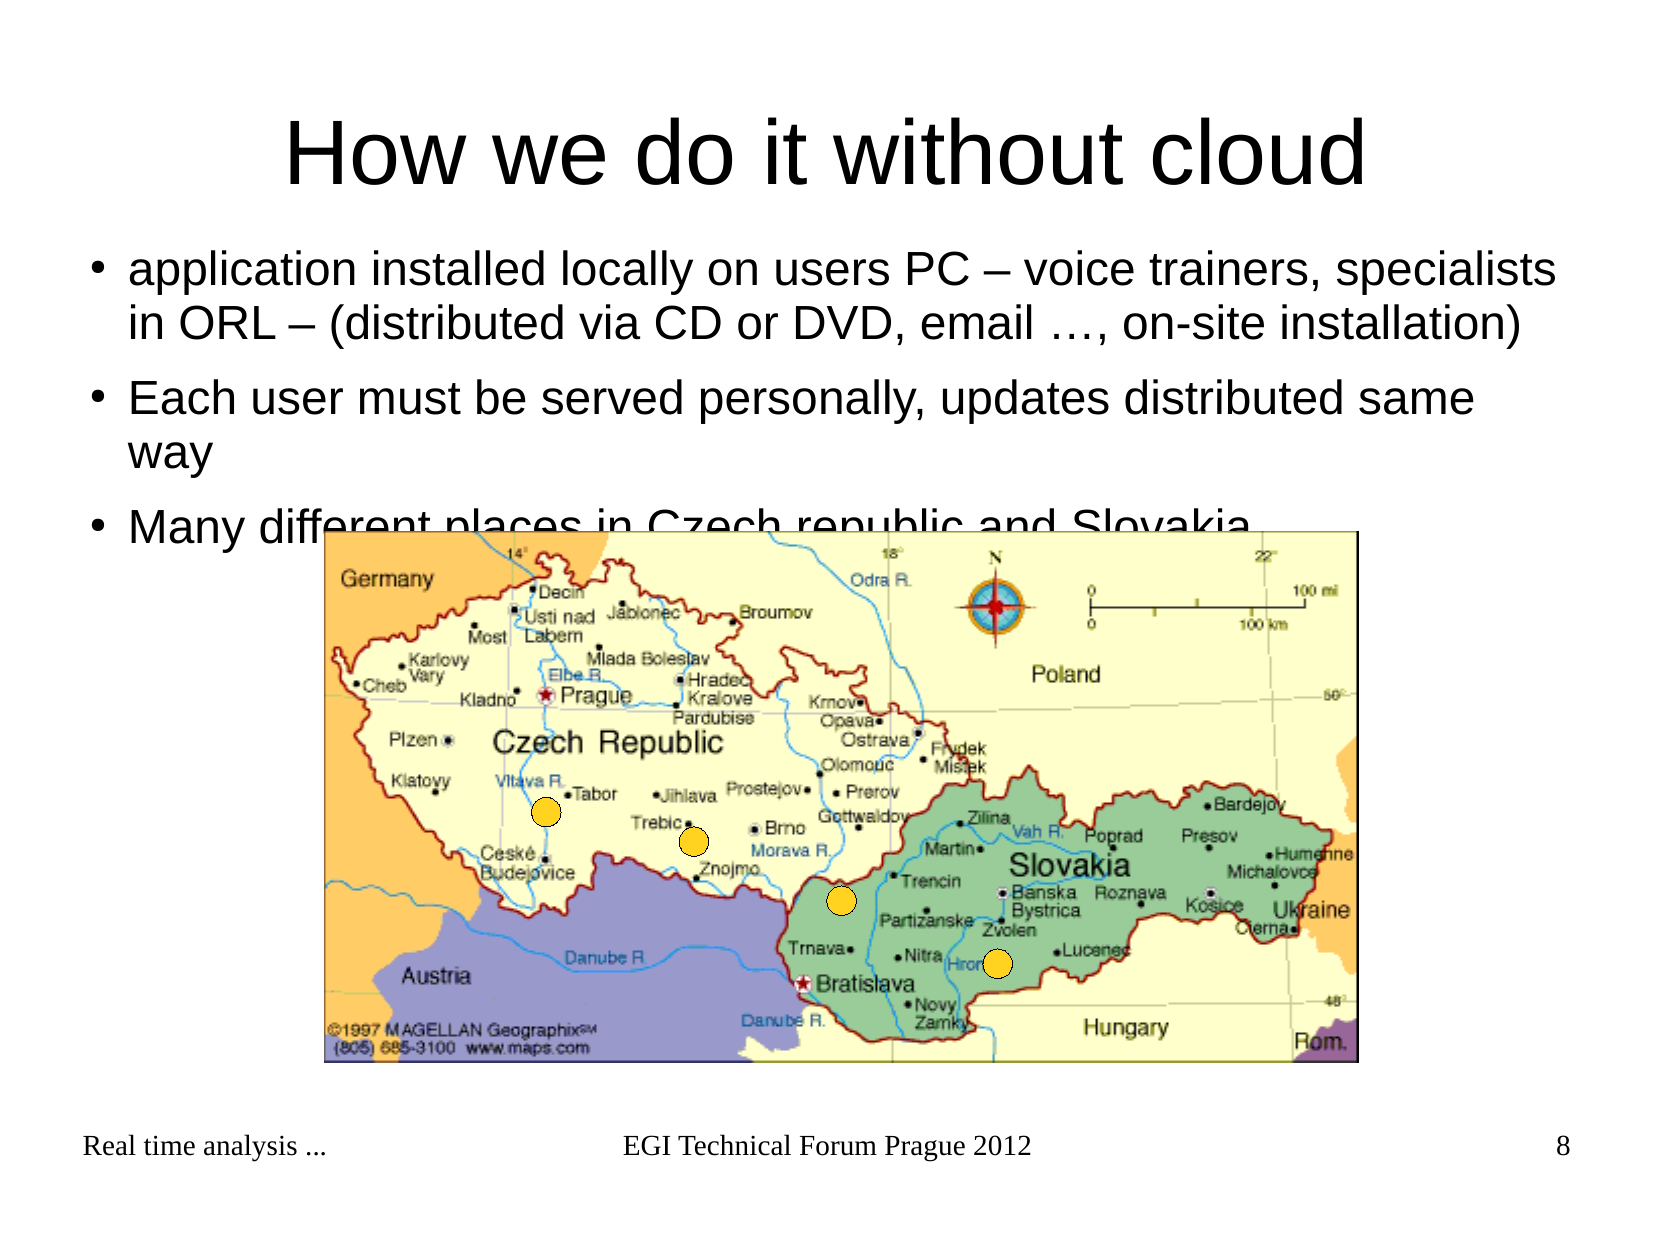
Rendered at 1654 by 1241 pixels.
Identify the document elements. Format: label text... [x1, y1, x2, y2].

picture [324, 531, 1359, 1063]
title How we do it without cloud [82, 49, 1571, 257]
list application installed locally on users PC – voice trainers, specialists in ORL – (distributed via CD or DVD, email …, on-site installation) Each user must be served personally, updates distributed same way Many different places in Czech republic and Slovakia [76, 242, 1565, 597]
text_box [982, 948, 1013, 979]
text_box [826, 885, 857, 916]
text_box [531, 797, 562, 827]
text_box [679, 826, 709, 857]
